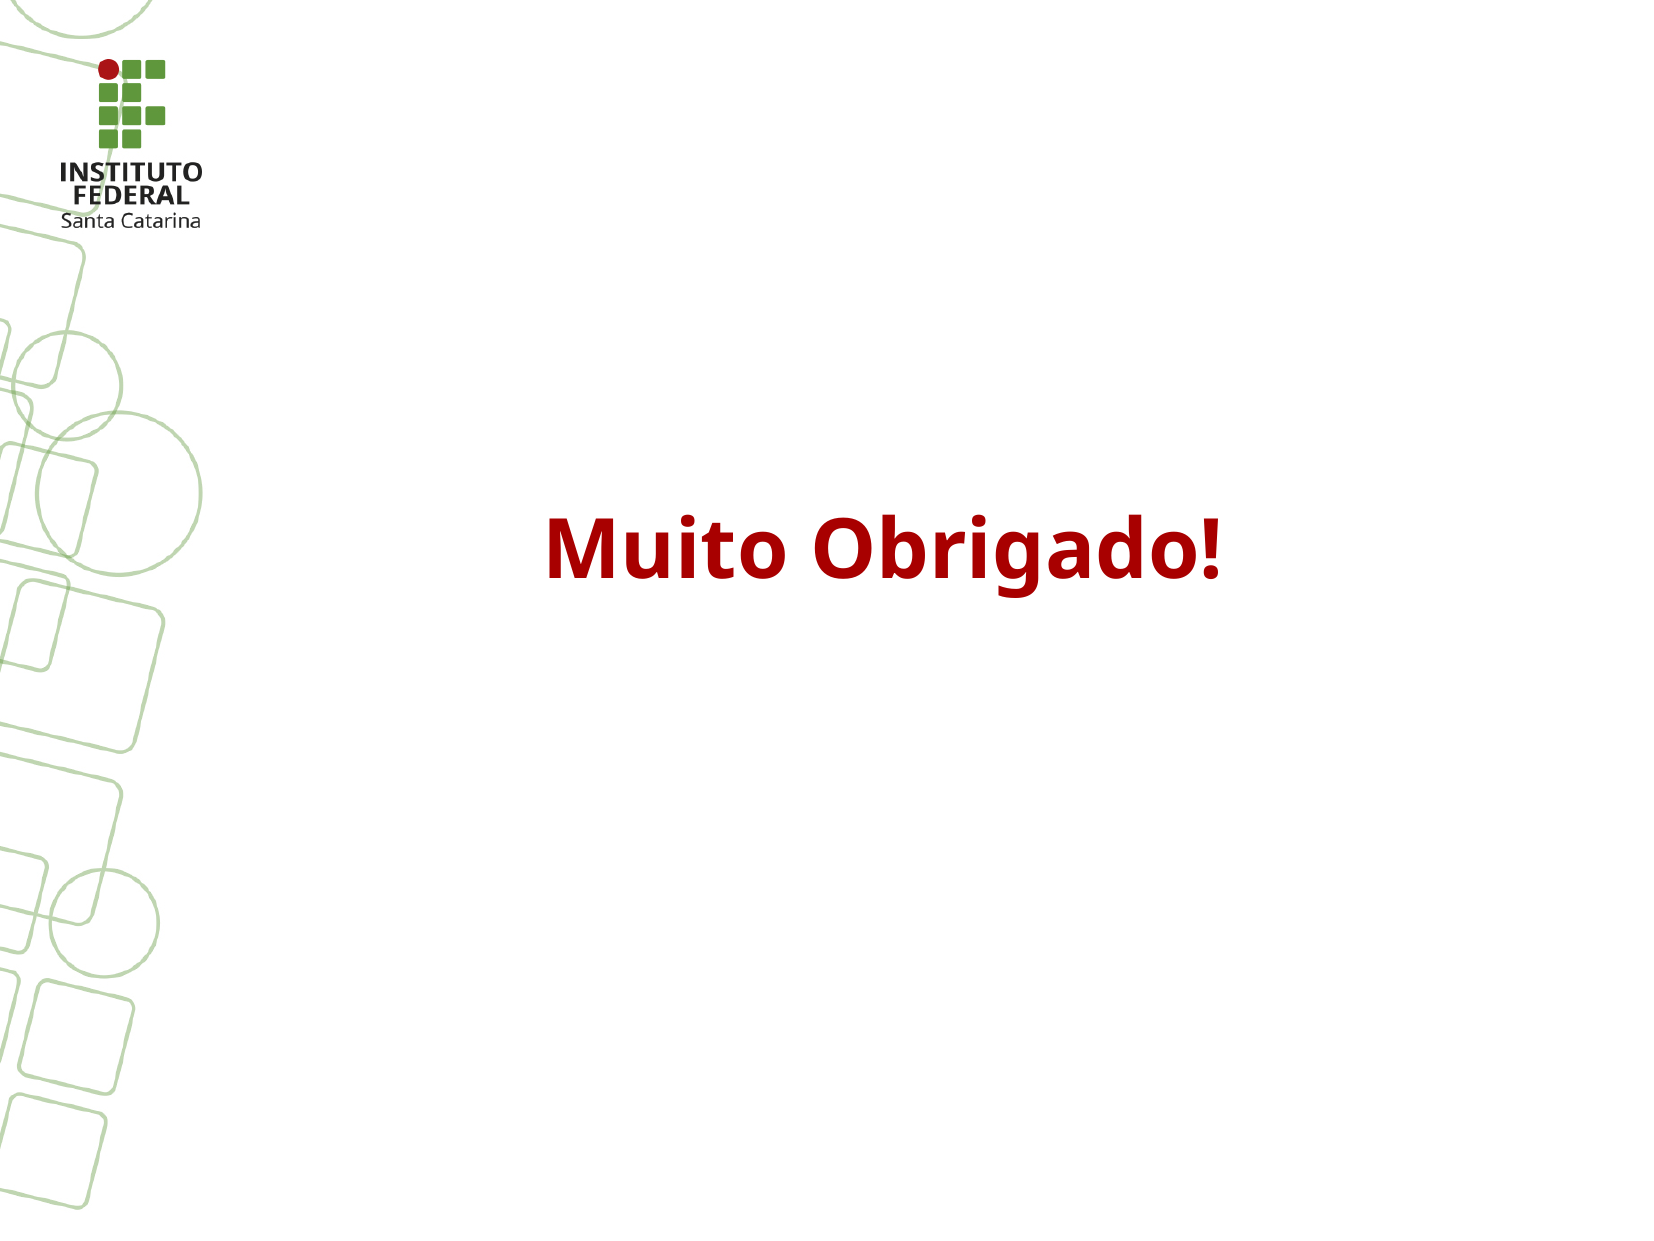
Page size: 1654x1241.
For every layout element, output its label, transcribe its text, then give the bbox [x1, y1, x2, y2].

picture [0, 0, 1654, 1241]
text_box Muito Obrigado! [313, 402, 1453, 1118]
